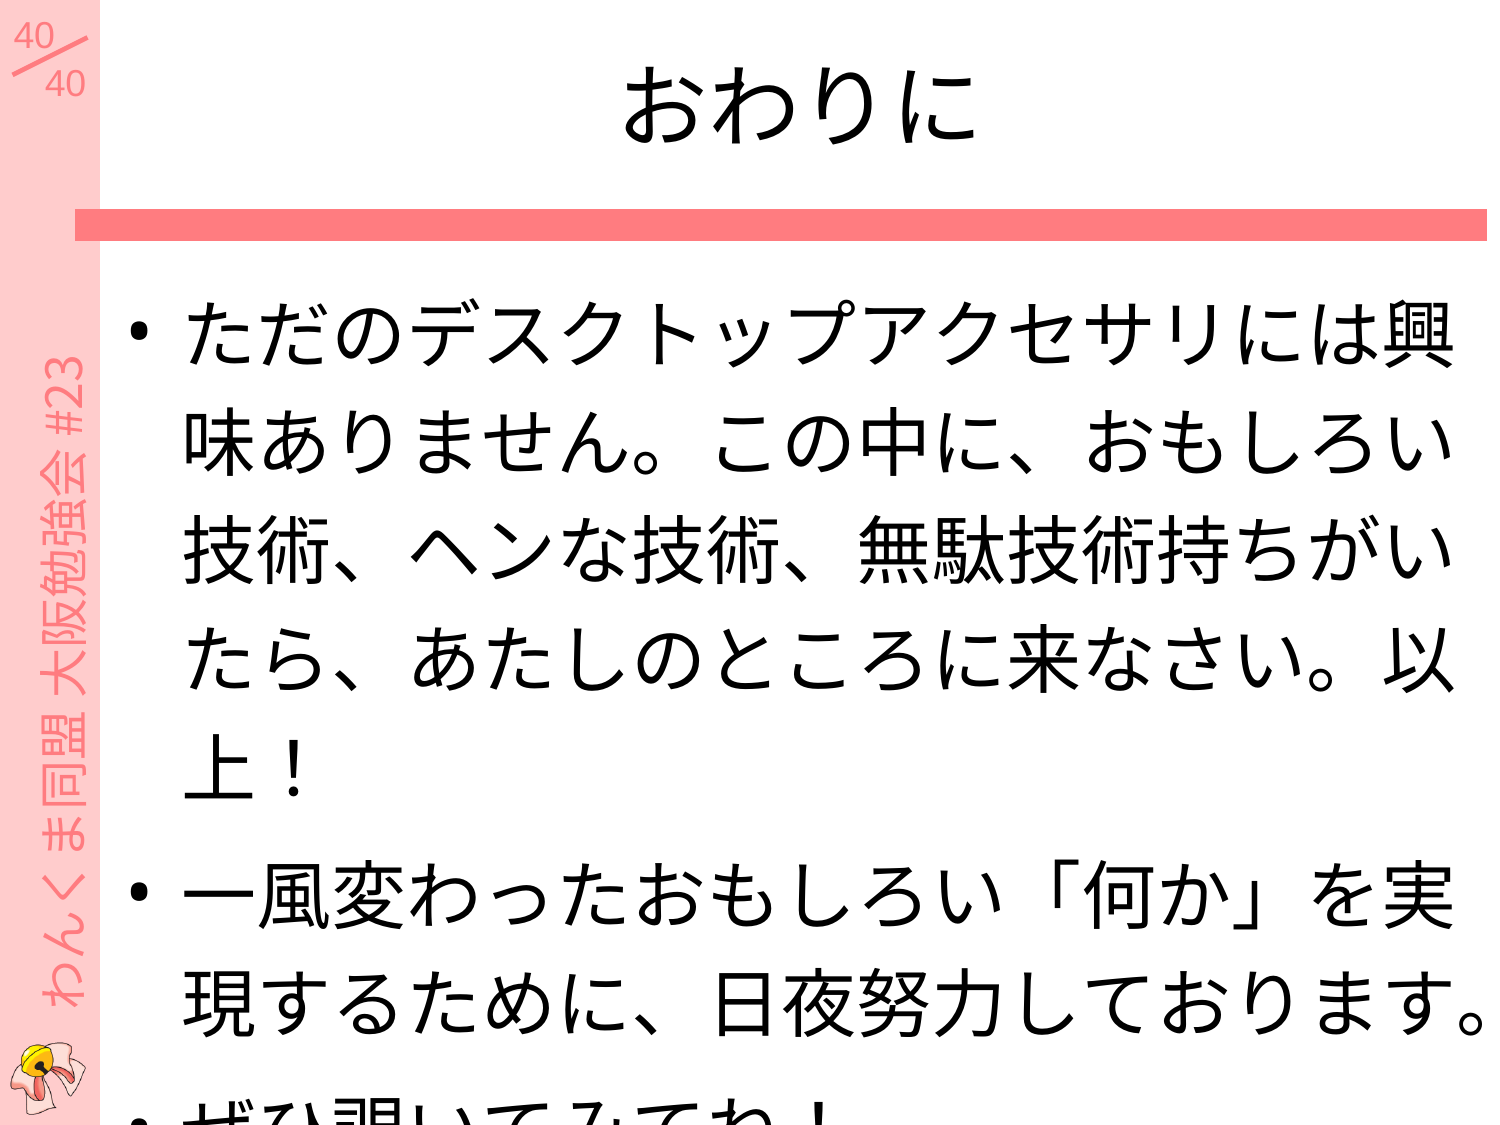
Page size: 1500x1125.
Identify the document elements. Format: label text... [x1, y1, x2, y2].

list ただのデスクトップアクセサリには興味ありません。この中に、おもしろい技術、ヘンな技術、無駄技術持ちがいたら、あたしのところに来なさい。以上！ 一風変わったおもしろい「何か」を実現するために、日夜努力しております。 ぜひ覗いてみてね！ 勉強会「うかべん」：次回11/3 OCAT http://study.nanican.net/ [125, 275, 1476, 1101]
picture [10, 1042, 86, 1115]
title おわりに [125, 0, 1476, 218]
